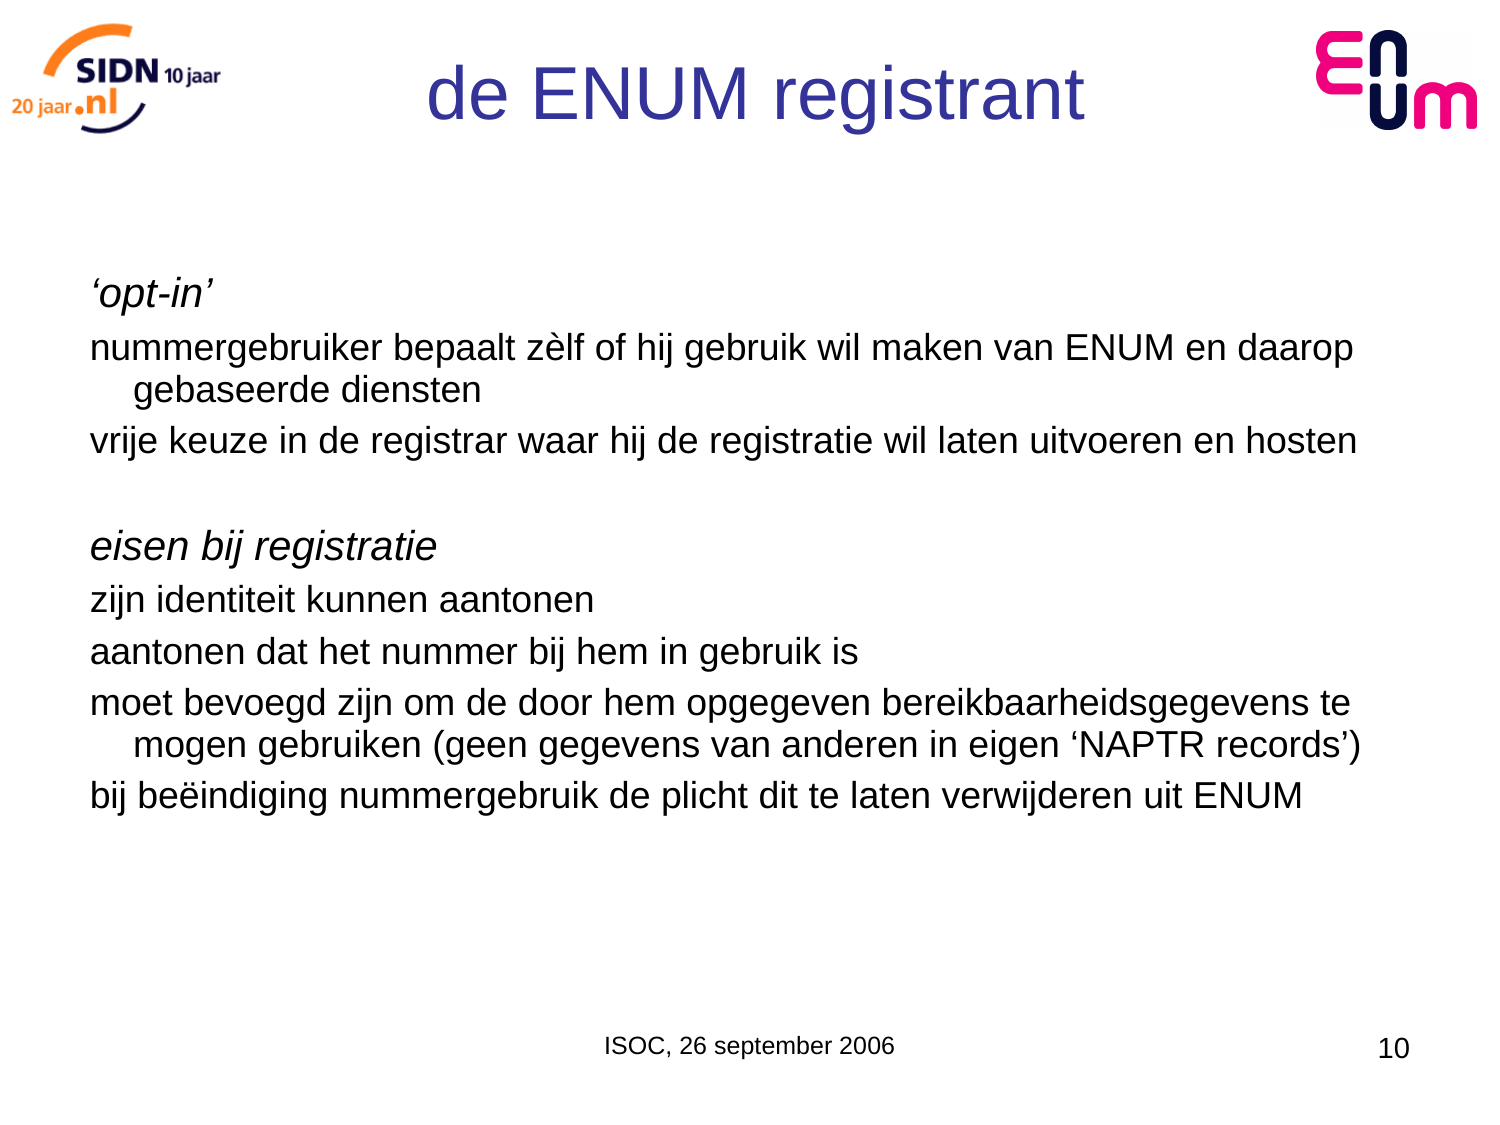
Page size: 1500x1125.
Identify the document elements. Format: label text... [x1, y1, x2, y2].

list ‘opt-in’ nummergebruiker bepaalt zèlf of hij gebruik wil maken van ENUM en daarop gebaseerde diensten vrije keuze in de registrar waar hij de registratie wil laten uitvoeren en hosten eisen bij registratie zijn identiteit kunnen aantonen aantonen dat het nummer bij hem in gebruik is moet bevoegd zijn om de door hem opgegeven bereikbaarheidsgegevens te mogen gebruiken (geen gegevens van anderen in eigen ‘NAPTR records’) bij beëindiging nummergebruik de plicht dit te laten verwijderen uit ENUM [75, 262, 1426, 1006]
picture [0, 0, 230, 152]
title de ENUM registrant [230, 0, 1282, 188]
